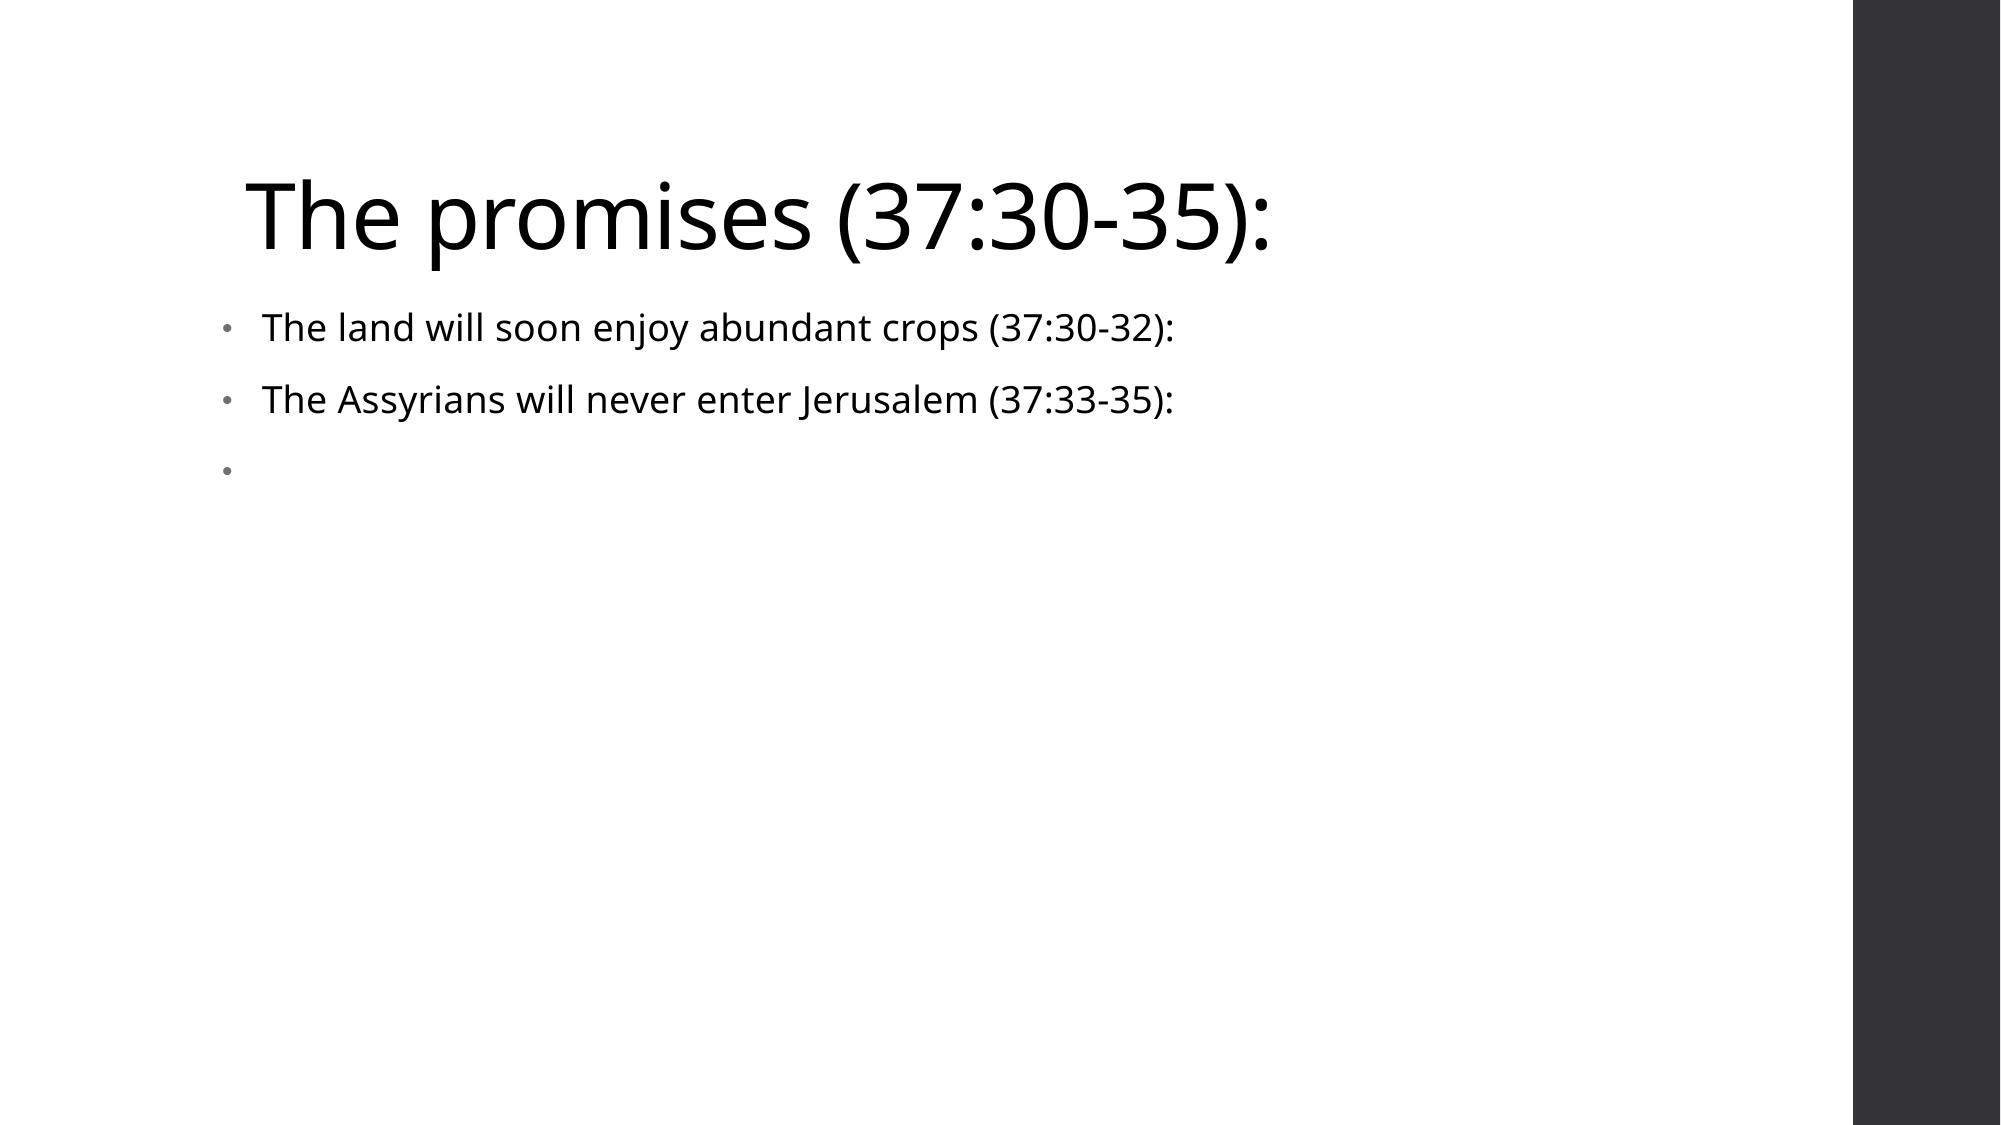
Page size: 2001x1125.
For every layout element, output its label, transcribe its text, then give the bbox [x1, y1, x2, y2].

title The promises (37:30-35): [206, 60, 1797, 278]
list The land will soon enjoy abundant crops (37:30-32): The Assyrians will never enter Jerusalem (37:33-35): [206, 299, 1617, 1014]
